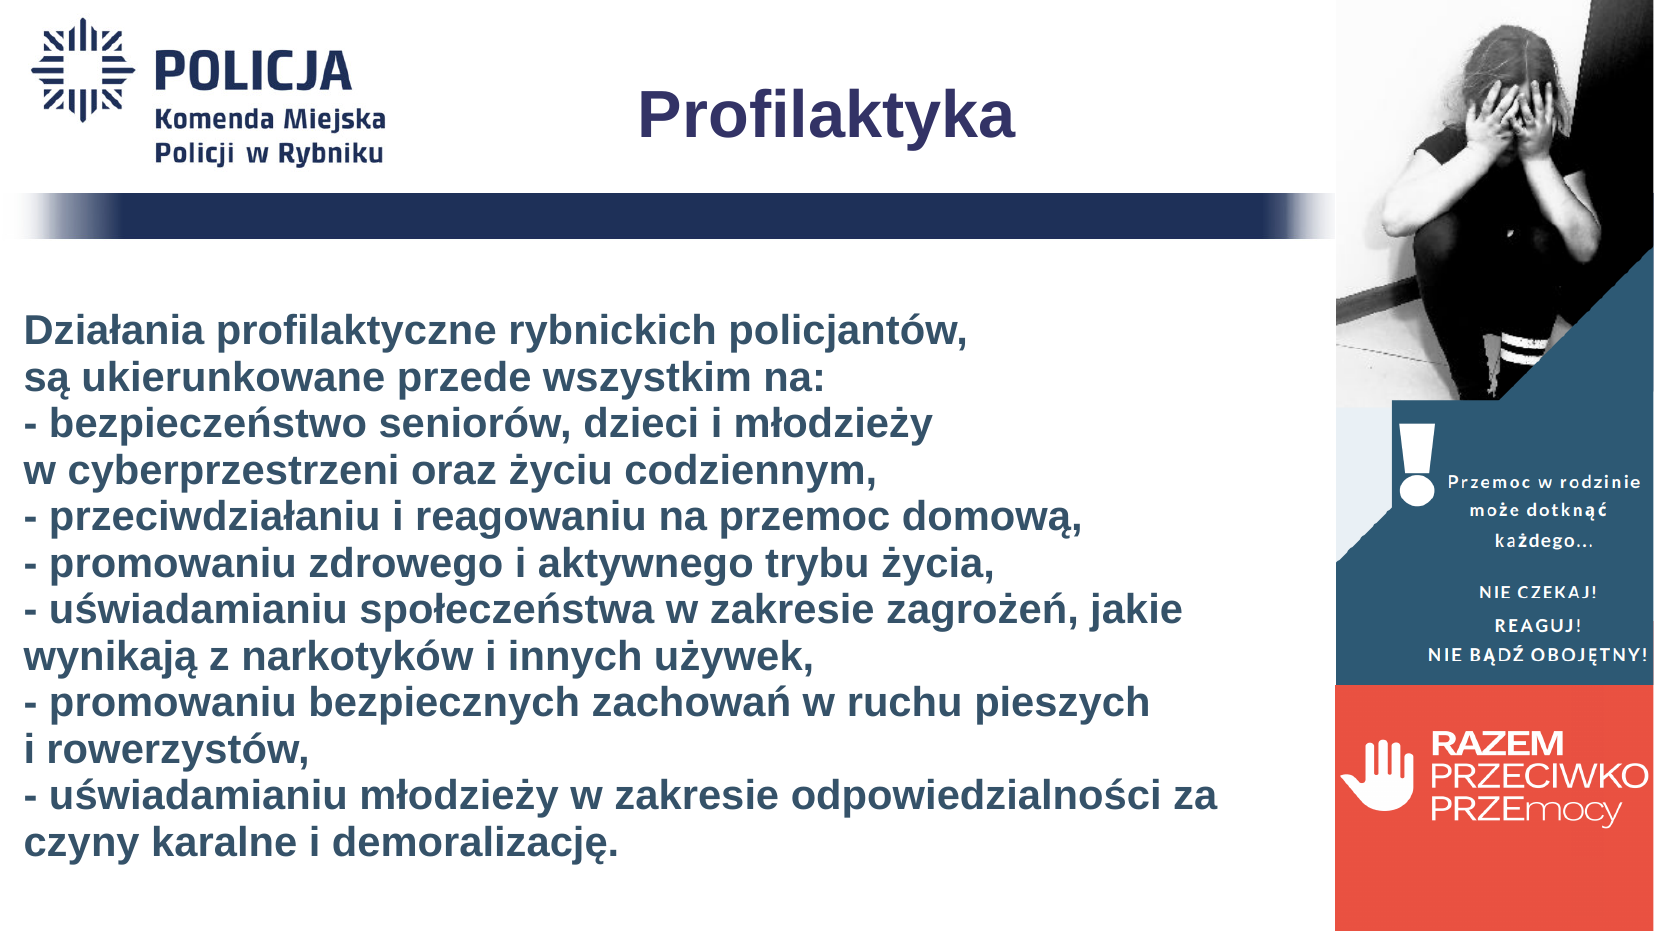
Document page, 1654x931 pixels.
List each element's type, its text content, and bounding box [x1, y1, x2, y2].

title Profilaktyka [82, 37, 1571, 193]
title Działania profilaktyczne rybnickich policjantów, są ukierunkowane przede wszystkim na: - bezpieczeństwo seniorów, dzieci i młodzieży w cyberprzestrzeni oraz życiu codziennym, - przeciwdziałaniu i reagowaniu na przemoc domową, - promowaniu zdrowego i aktywnego trybu życia, - uświadamianiu społeczeństwa w zakresie zagrożeń, jakie wynikają z narkotyków i innych używek, - promowaniu bezpiecznych zachowań w ruchu pieszych i rowerzystów, - uświadamianiu młodzieży w zakresie odpowiedzialności za czyny karalne i demoralizację. [23, 307, 1312, 931]
picture [0, 0, 1654, 931]
